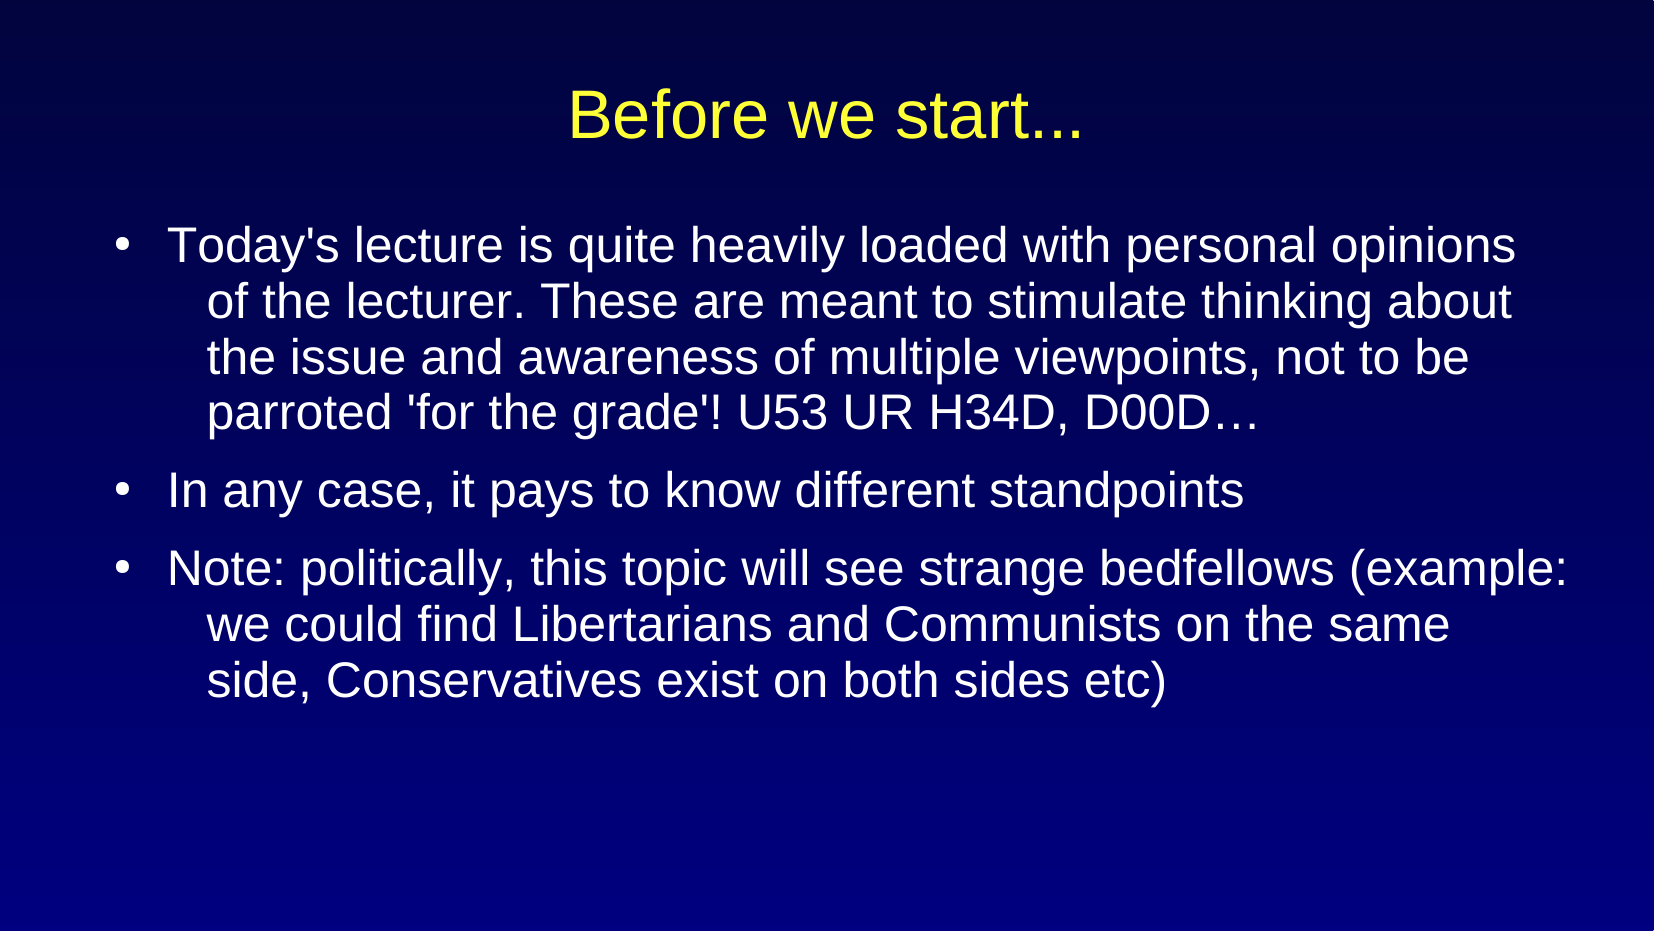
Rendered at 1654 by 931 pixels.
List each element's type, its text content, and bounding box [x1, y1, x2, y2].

title Before we start... [82, 37, 1571, 193]
list Today's lecture is quite heavily loaded with personal opinions of the lecturer. These are meant to stimulate thinking about the issue and awareness of multiple viewpoints, not to be parroted 'for the grade'! U53 UR H34D, D00D… In any case, it pays to know different standpoints Note: politically, this topic will see strange bedfellows (example: we could find Libertarians and Communists on the same side, Conservatives exist on both sides etc) [82, 217, 1571, 758]
